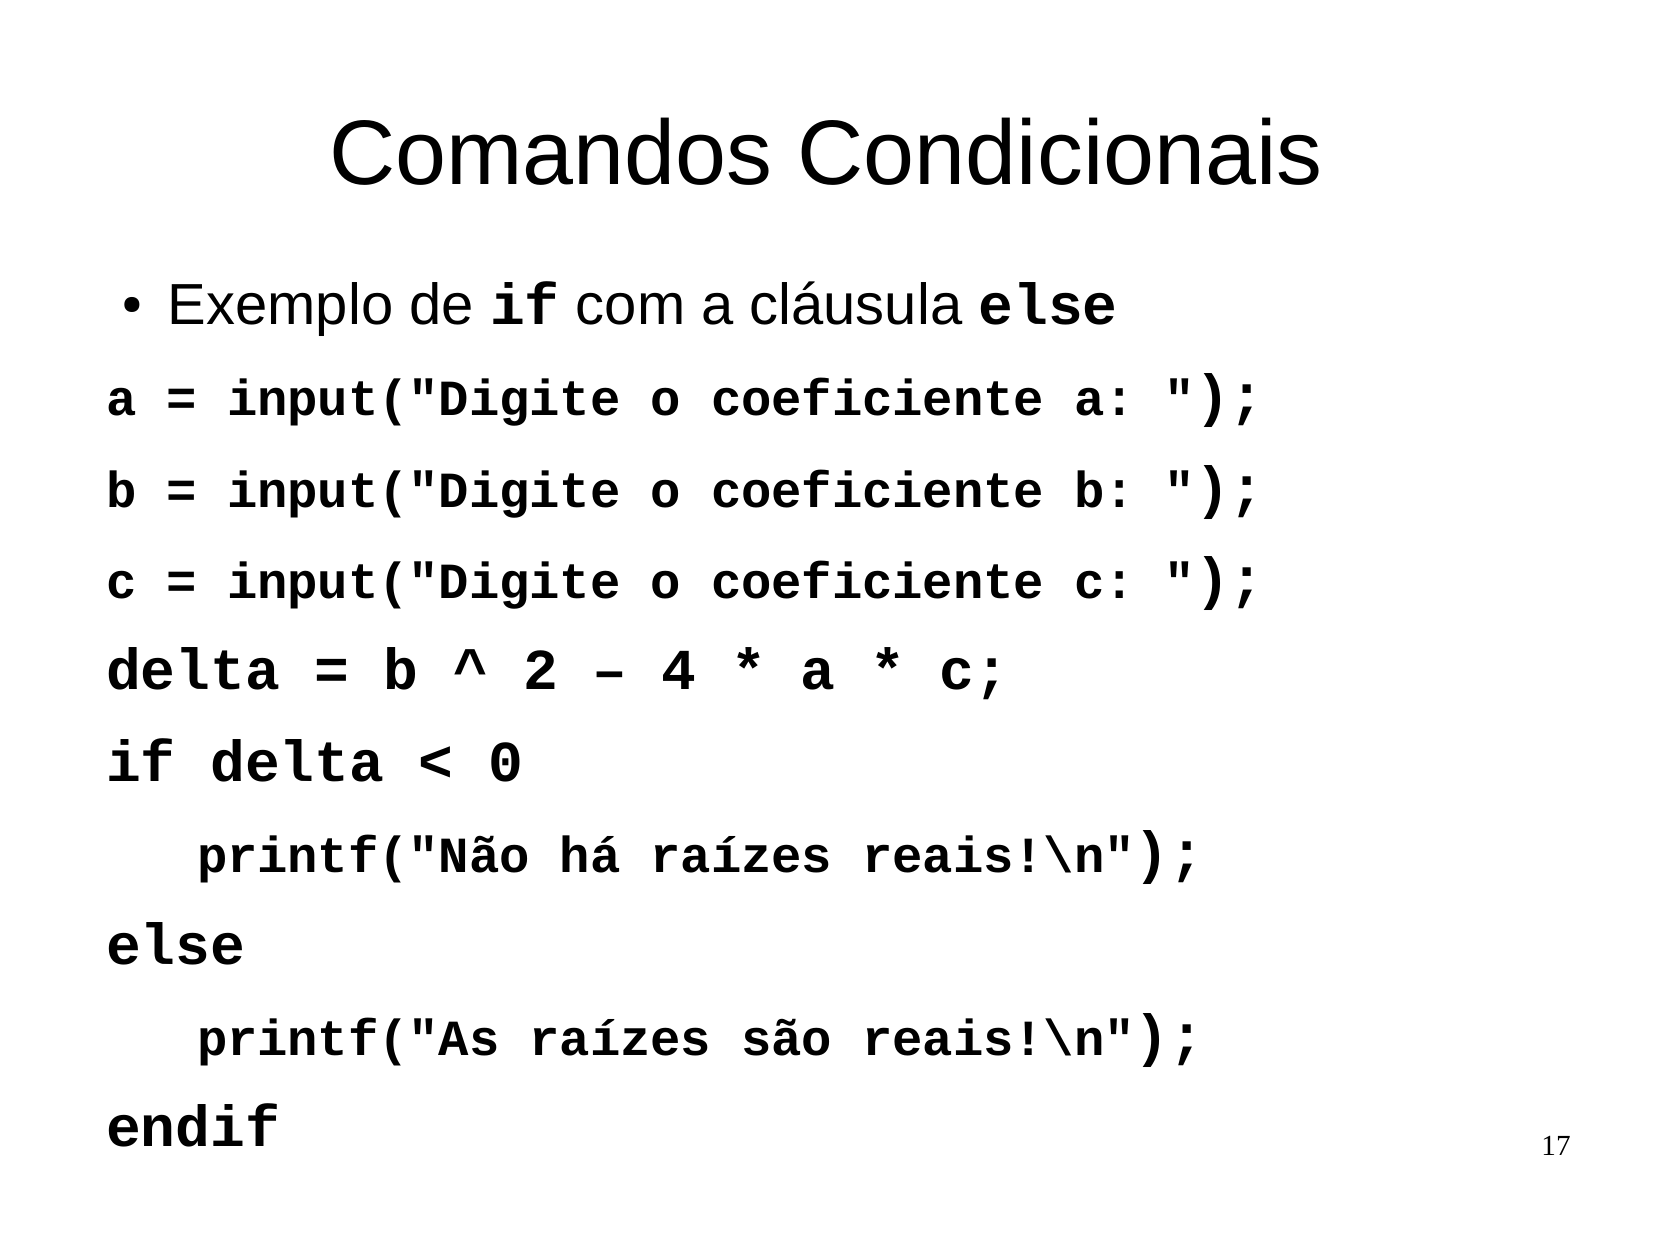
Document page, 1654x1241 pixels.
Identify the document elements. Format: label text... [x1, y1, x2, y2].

list Exemplo de if com a cláusula else a = input("Digite o coeficiente a: "); b = input("Digite o coeficiente b: "); c = input("Digite o coeficiente c: "); delta = b ^ 2 – 4 * a * c; if delta < 0 printf("Não há raízes reais!\n"); else printf("As raízes são reais!\n"); endif [106, 271, 1571, 1170]
title Comandos Condicionais [82, 49, 1571, 257]
